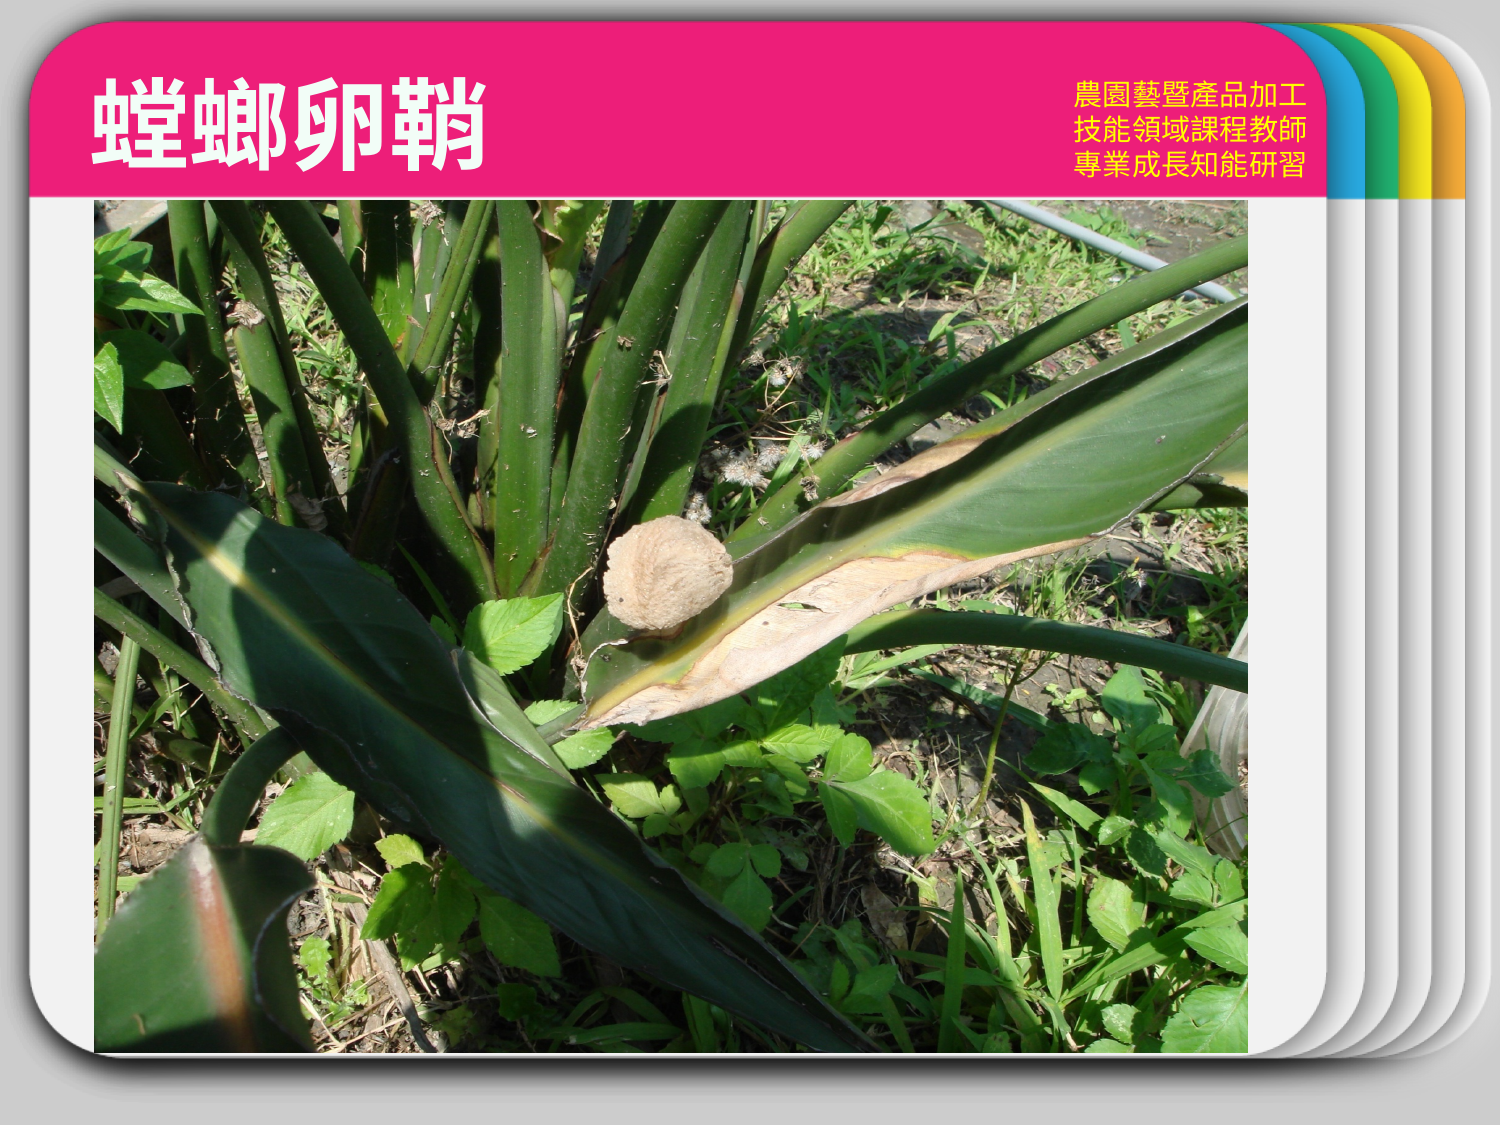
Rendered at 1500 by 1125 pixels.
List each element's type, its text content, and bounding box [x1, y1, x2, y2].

text_box 農園藝暨產品加工技能領域課程教師專業成長知能研習 [1058, 68, 1344, 190]
text_box 螳螂卵鞘 [74, 54, 795, 191]
picture [0, 0, 1500, 1125]
